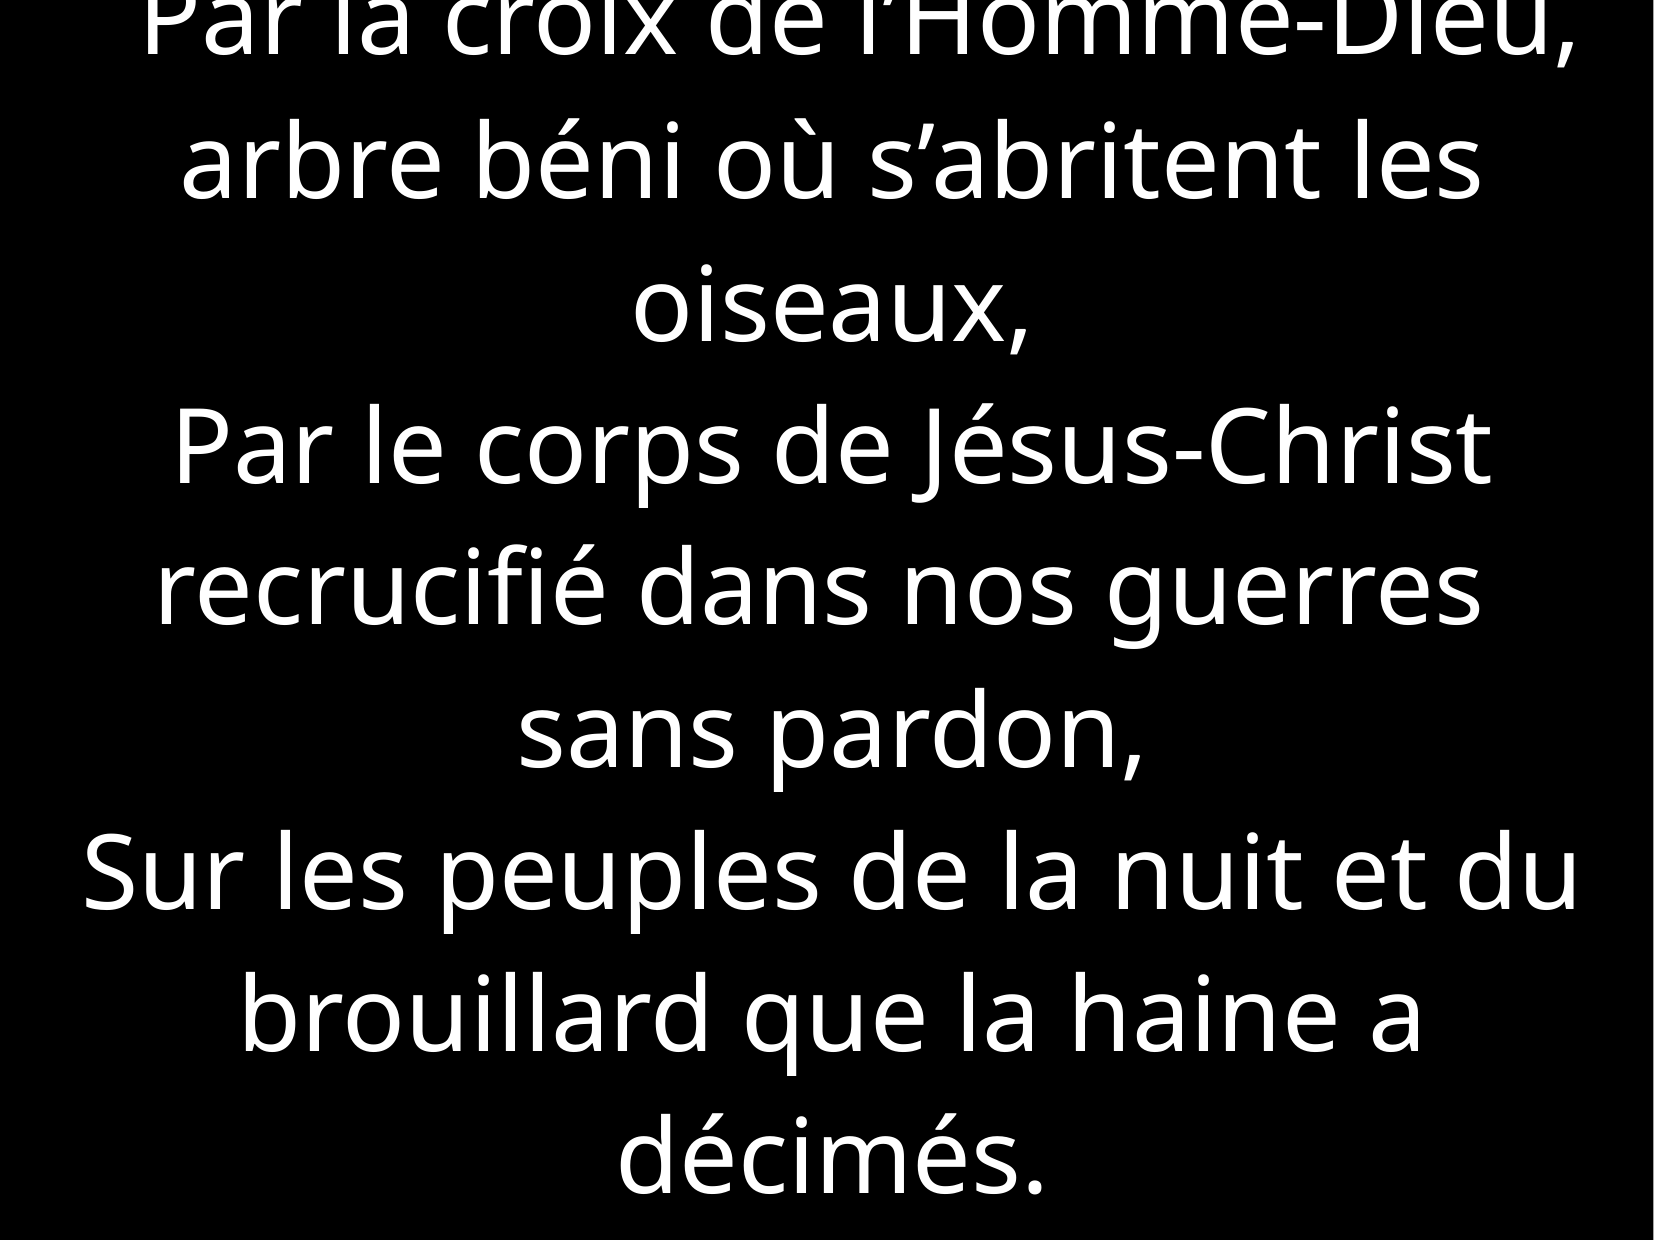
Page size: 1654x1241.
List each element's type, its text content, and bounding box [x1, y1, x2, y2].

subtitle Par la croix de l’Homme-Dieu, arbre béni où s’abritent les oiseaux, Par le corps de Jésus-Christ recrucifié dans nos guerres sans pardon, Sur les peuples de la nuit et du brouillard que la haine a décimés. [23, 0, 1642, 1241]
